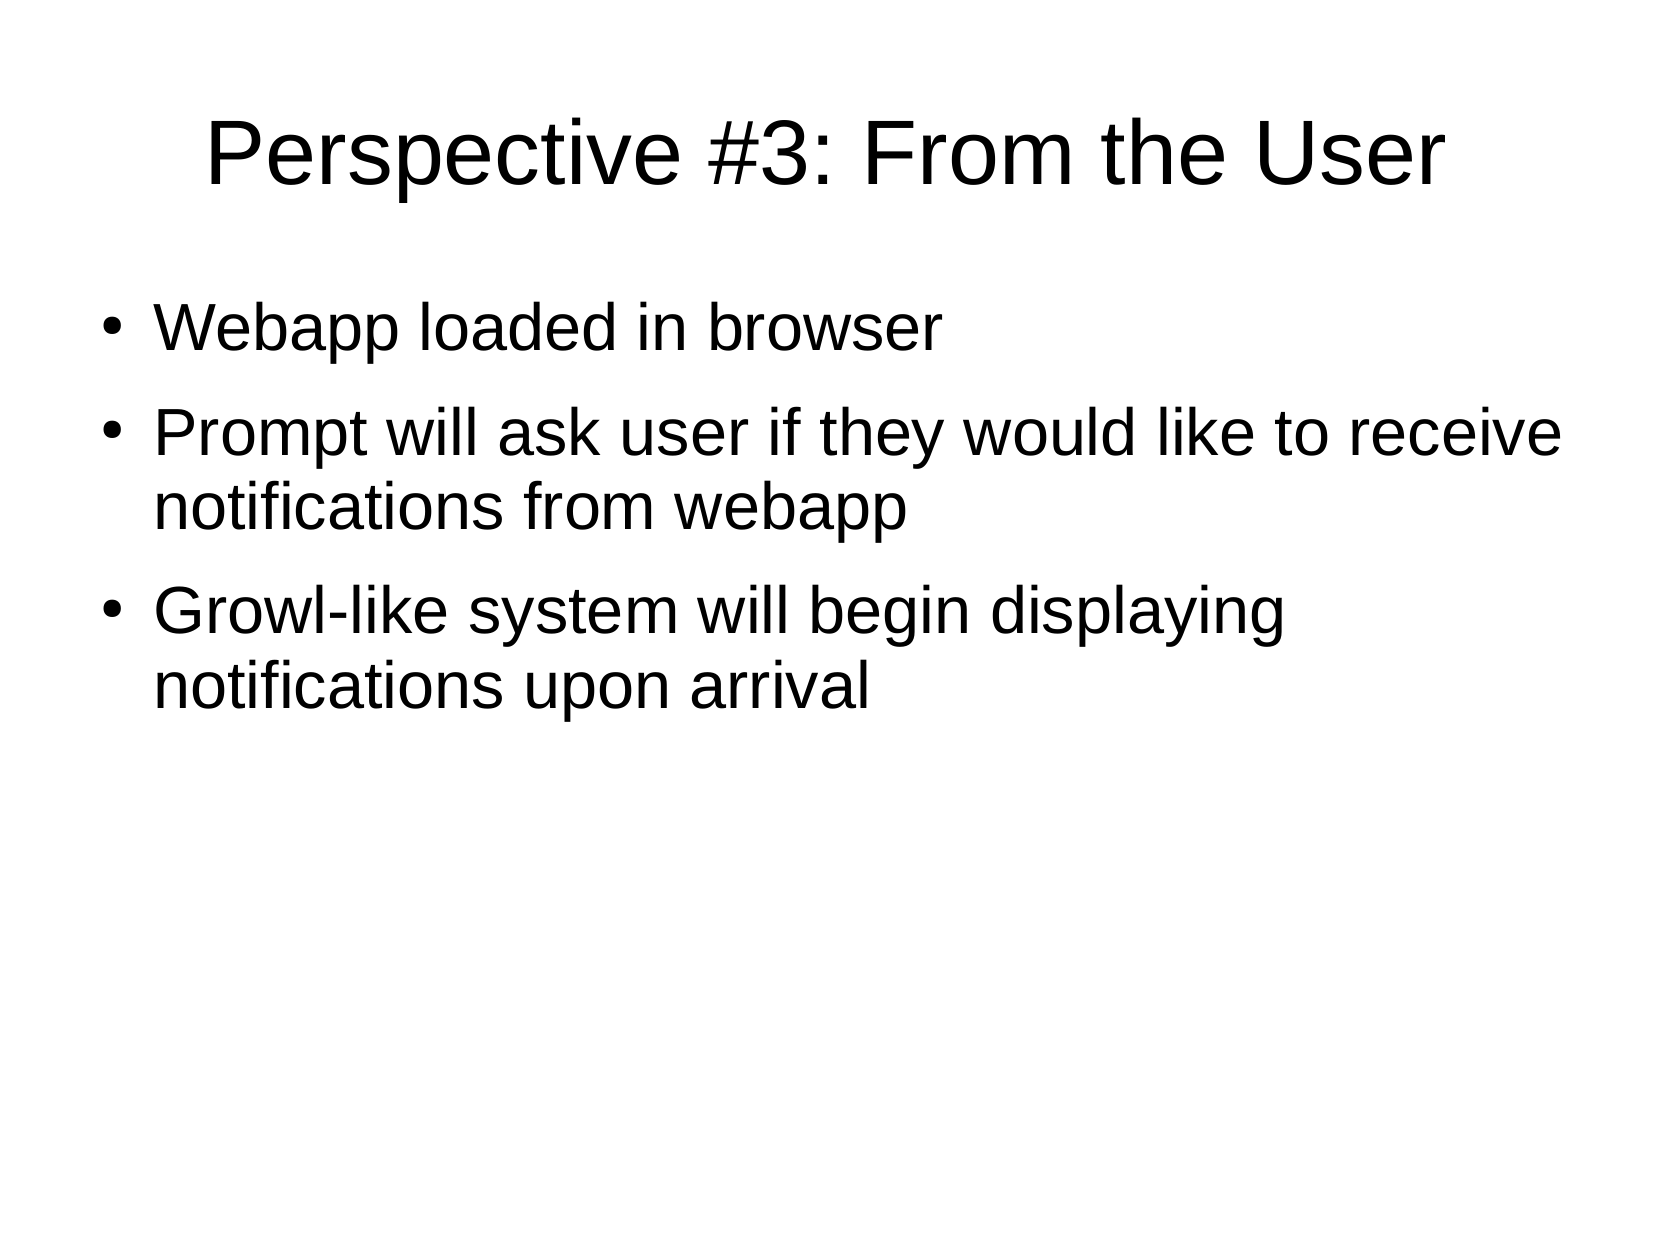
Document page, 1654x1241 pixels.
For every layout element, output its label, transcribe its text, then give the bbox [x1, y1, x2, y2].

list Webapp loaded in browser Prompt will ask user if they would like to receive notifications from webapp Growl-like system will begin displaying notifications upon arrival [82, 290, 1571, 1094]
title Perspective #3: From the User [82, 56, 1571, 250]
